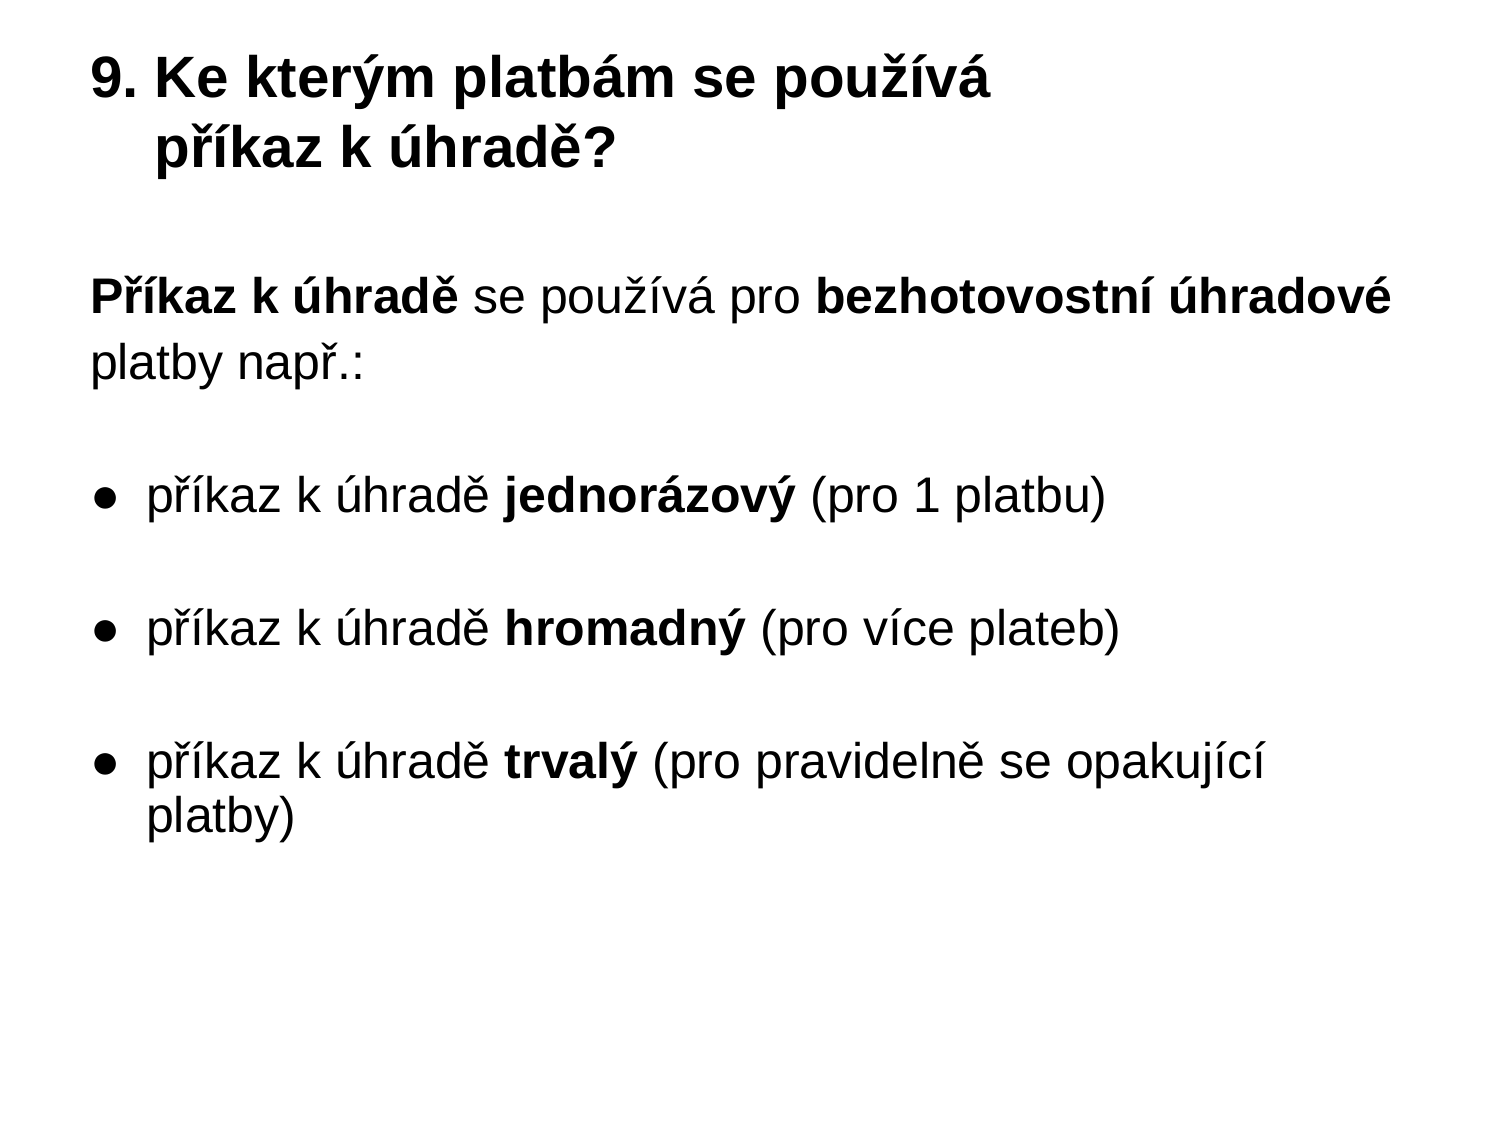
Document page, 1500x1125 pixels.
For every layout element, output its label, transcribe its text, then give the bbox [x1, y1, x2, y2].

list Příkaz k úhradě se používá pro bezhotovostní úhradové platby např.: ● příkaz k úhradě jednorázový (pro 1 platbu) ● příkaz k úhradě hromadný (pro více plateb) ● příkaz k úhradě trvalý (pro pravidelně se opakující platby) [75, 262, 1426, 1050]
title 9. Ke kterým platbám se používá příkaz k úhradě? [75, 31, 1426, 247]
